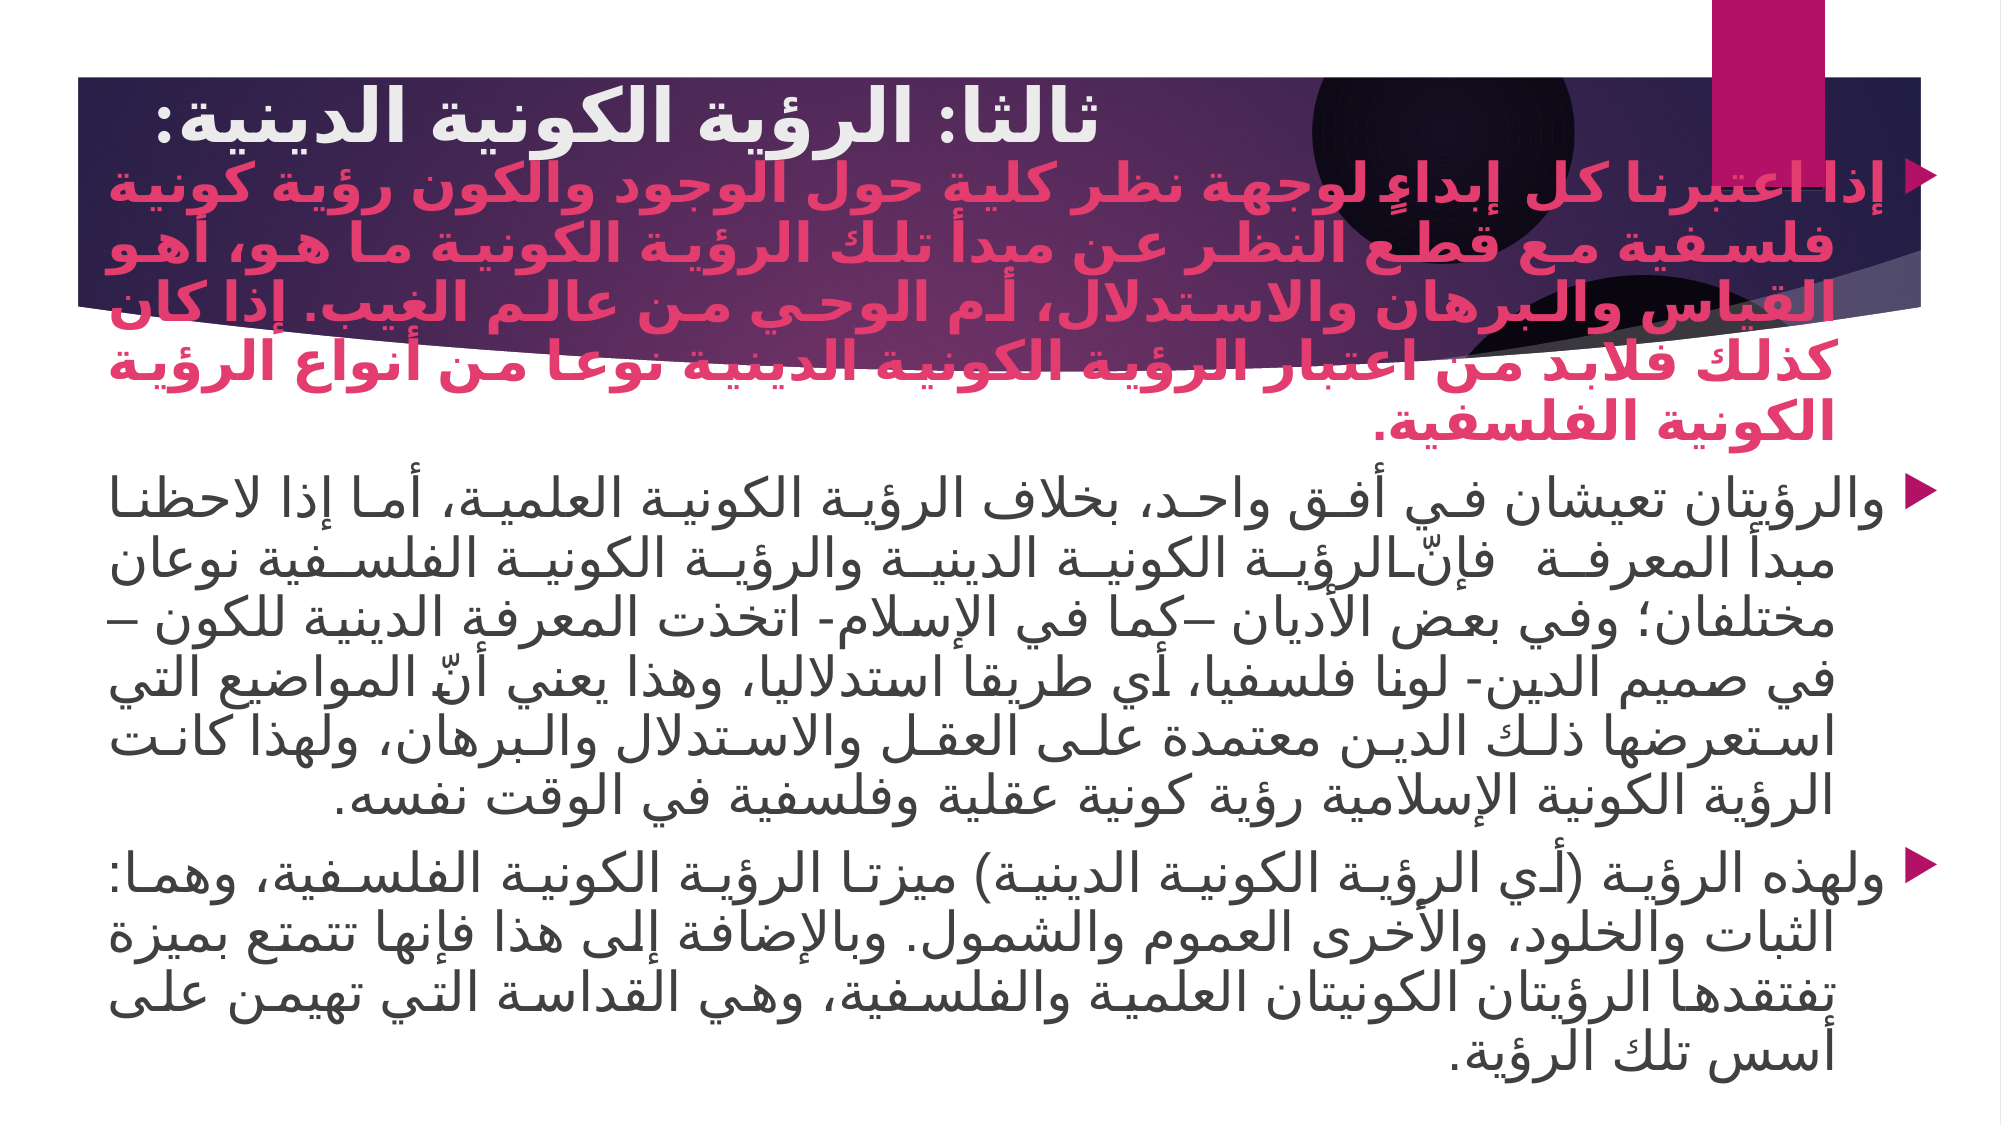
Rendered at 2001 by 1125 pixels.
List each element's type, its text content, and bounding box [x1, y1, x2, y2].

title ثالثا: الرؤية الكونية الدينية: [137, 59, 1863, 147]
list إذا اعتبرنا كل إبداءٍ لوجهة نظر كلية حول الوجود والكون رؤية كونية فلسفية مع قطع النظر عن مبدأ تلك الرؤية الكونية ما هو، أهو القياس والبرهان والاستدلال، أم الوحي من عالم الغيب. إذا كان كذلك فلابد من اعتبار الرؤية الكونية الدينية نوعا من أنواع الرؤية الكونية الفلسفية. والرؤيتان تعيشان في أفق واحد، بخلاف الرؤية الكونية العلمية، أما إذا لاحظنا مبدأ المعرفة فإنّ الرؤية الكونية الدينية والرؤية الكونية الفلسفية نوعان مختلفان؛ وفي بعض الأديان –كما في الإسلام- اتخذت المعرفة الدينية للكون –في صميم الدين- لونا فلسفيا، أي طريقا استدلاليا، وهذا يعني أنّ المواضيع التي استعرضها ذلك الدين معتمدة على العقل والاستدلال والبرهان، ولهذا كانت الرؤية الكونية الإسلامية رؤية كونية عقلية وفلسفية في الوقت نفسه. ولهذه الرؤية (أي الرؤية الكونية الدينية) ميزتا الرؤية الكونية الفلسفية، وهما: الثبات والخلود، والأخرى العموم والشمول. وبالإضافة إلى هذا فإنها تتمتع بميزة تفتقدها الرؤيتان الكونيتان العلمية والفلسفية، وهي القداسة التي تهيمن على أسس تلك الرؤية. [92, 147, 1953, 1095]
